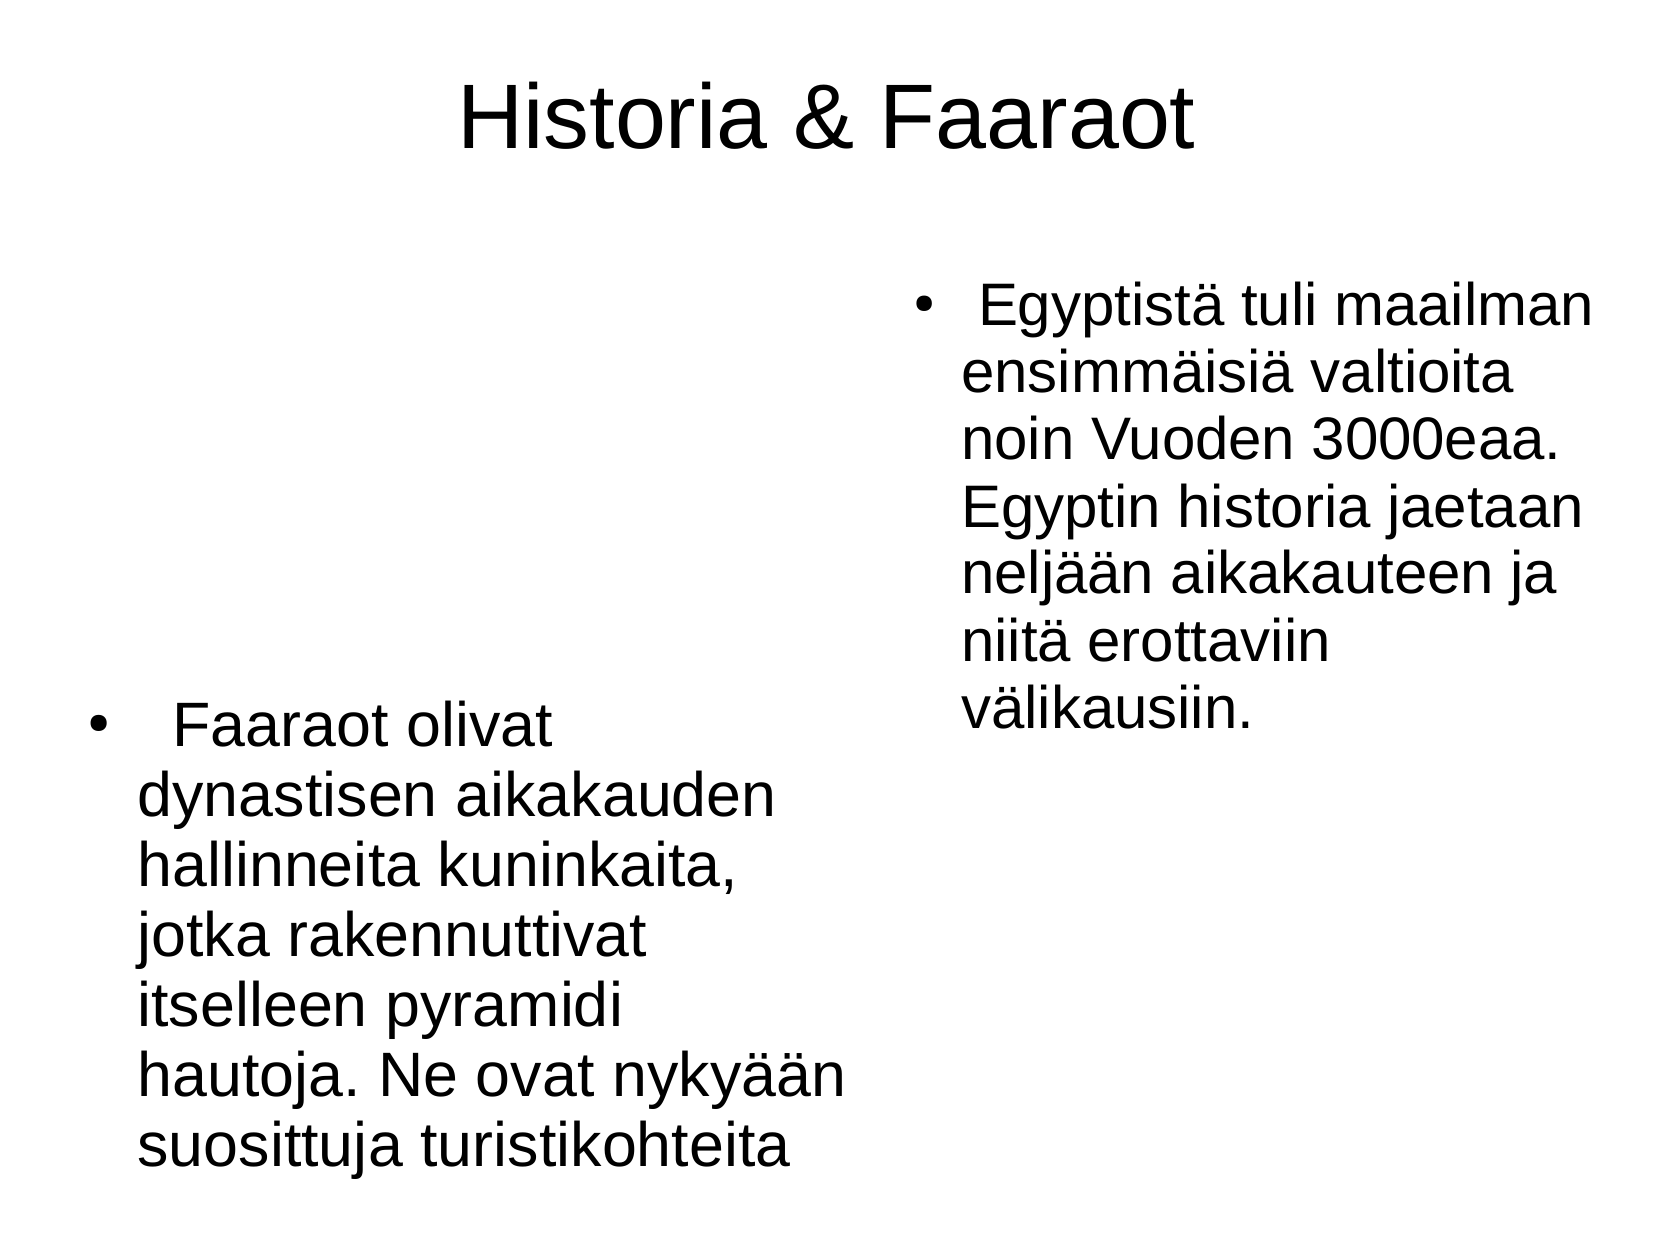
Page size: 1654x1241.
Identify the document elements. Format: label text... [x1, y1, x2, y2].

list Egyptistä tuli maailman ensimmäisiä valtioita noin Vuoden 3000eaa. Egyptin historia jaetaan neljään aikakauteen ja niitä erottaviin välikausiin. [897, 271, 1624, 745]
title Historia & Faaraot [82, 64, 1571, 272]
list Faaraot olivat dynastisen aikakauden hallinneita kuninkaita, jotka rakennuttivat itselleen pyramidi hautoja. Ne ovat nykyään suosittuja turistikohteita [70, 689, 851, 1205]
